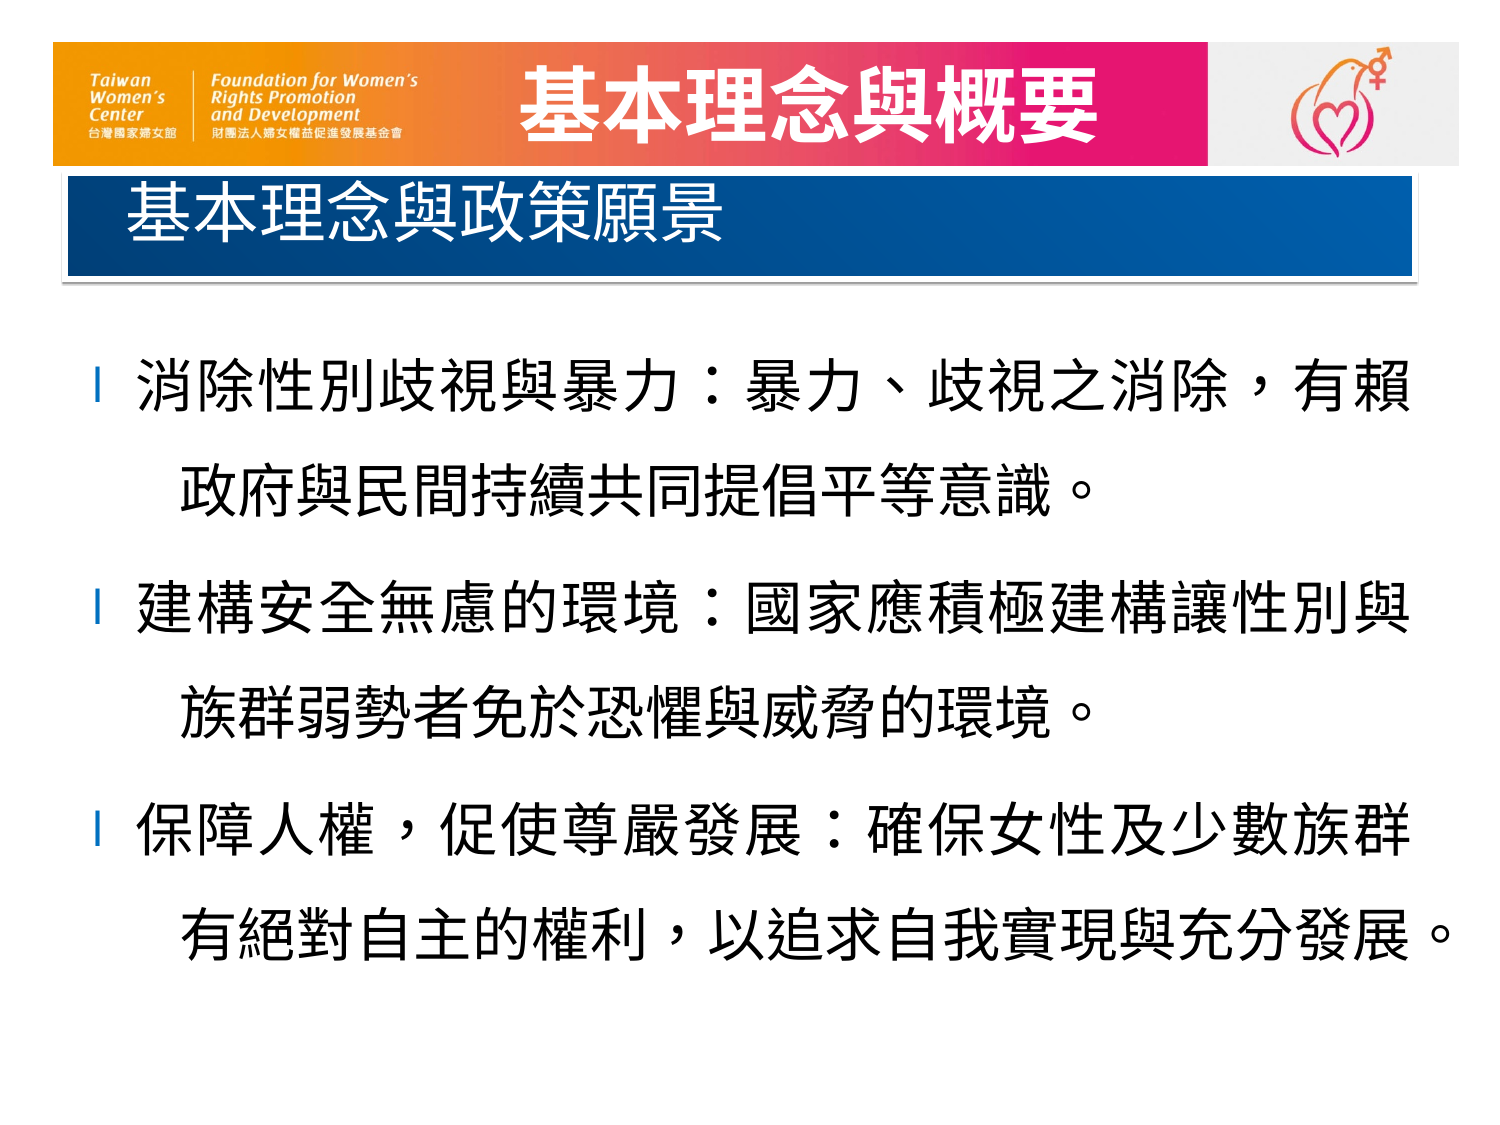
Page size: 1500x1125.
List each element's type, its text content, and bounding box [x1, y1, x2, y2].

list 消除性別歧視與暴力：暴力、歧視之消除，有賴政府與民間持續共同提倡平等意識。 建構安全無慮的環境：國家應積極建構讓性別與族群弱勢者免於恐懼與威脅的環境。 保障人權，促使尊嚴發展：確保女性及少數族群有絕對自主的權利，以追求自我實現與充分發展。 [76, 307, 1427, 984]
text_box 基本理念與政策願景 [64, 172, 1415, 279]
title 基本理念與概要 [194, 45, 1426, 161]
